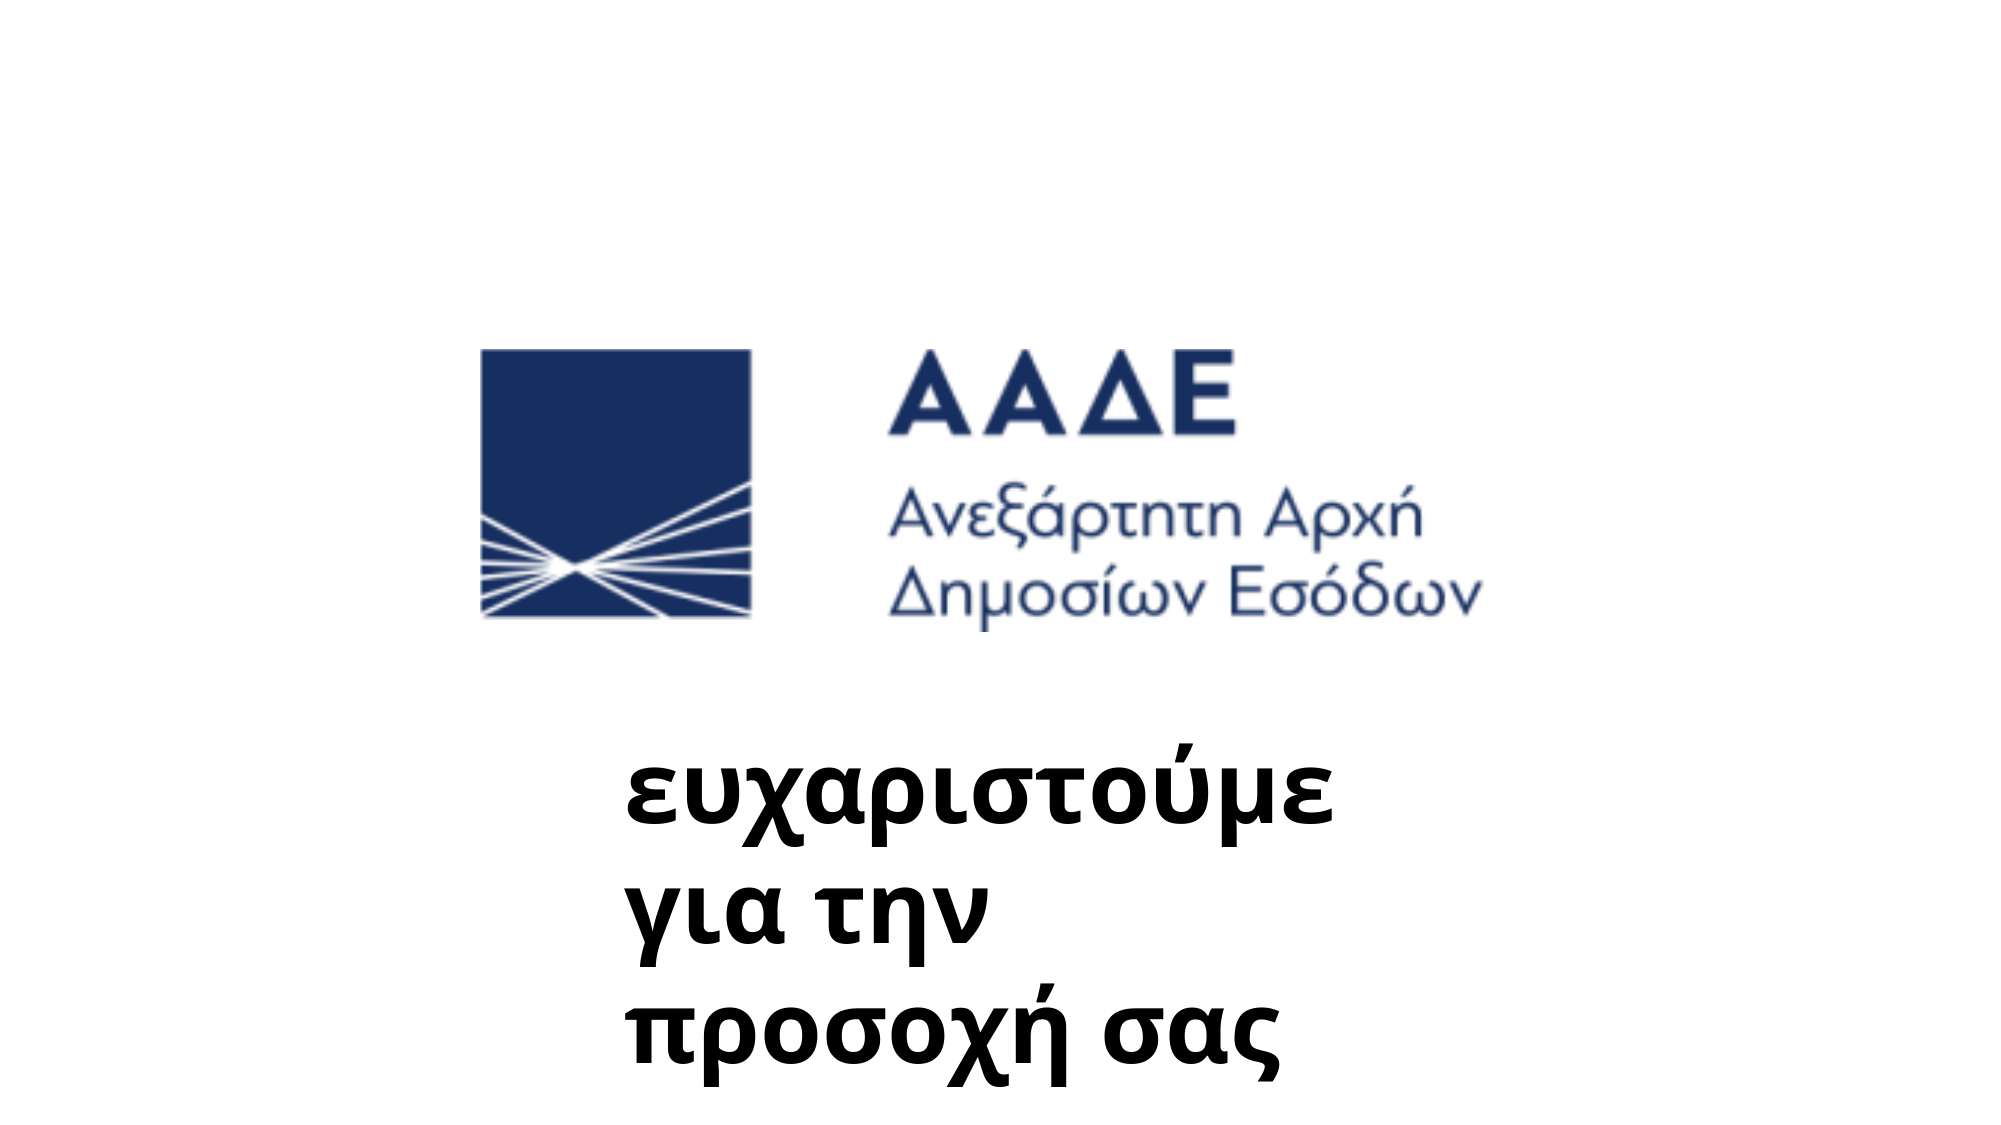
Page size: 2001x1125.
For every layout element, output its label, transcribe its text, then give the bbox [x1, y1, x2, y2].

text_box ευχαριστούμε για την προσοχή σας [610, 716, 1449, 1091]
picture [480, 349, 1502, 632]
